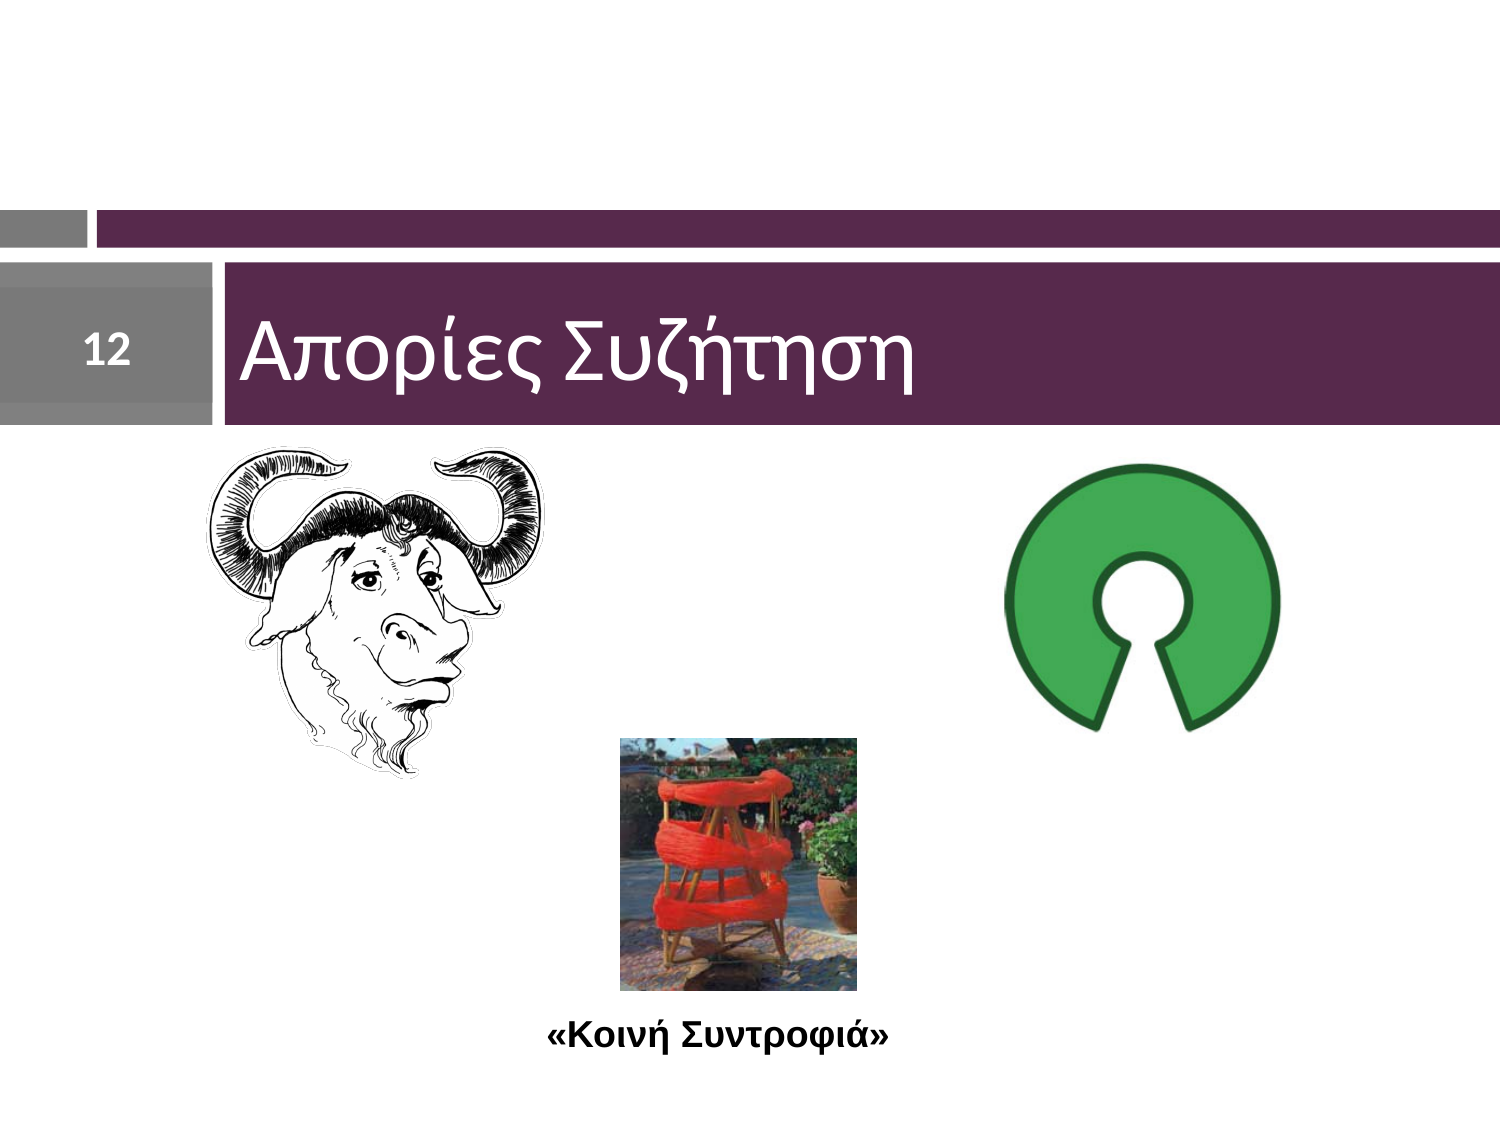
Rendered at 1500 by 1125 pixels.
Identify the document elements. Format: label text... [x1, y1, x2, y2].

picture [903, 440, 1388, 768]
picture [620, 738, 857, 991]
picture [177, 413, 562, 798]
text_box [0, 287, 213, 403]
title Απορίες Συζήτηση [225, 262, 1475, 425]
text_box «Κοινή Συντροφιά» [531, 1006, 944, 1063]
